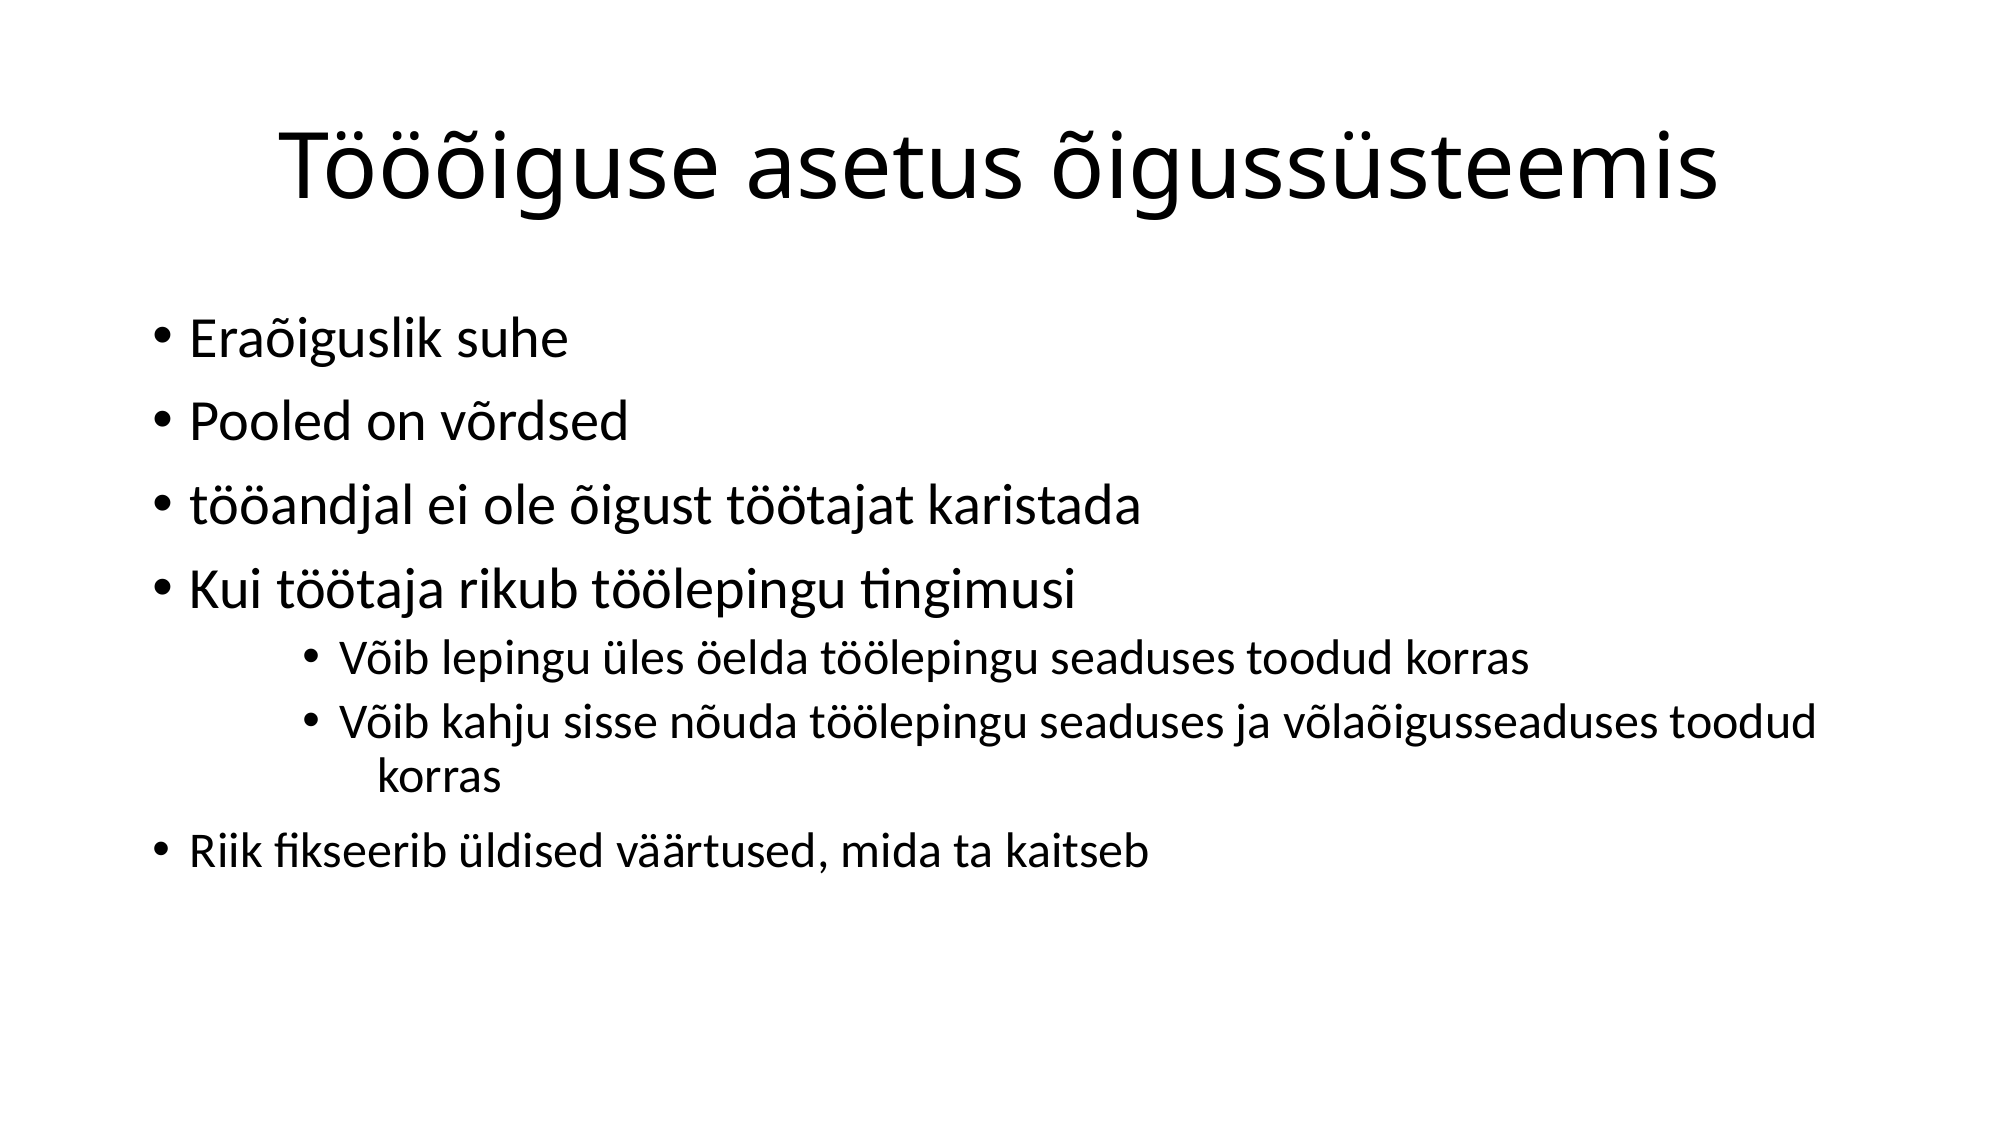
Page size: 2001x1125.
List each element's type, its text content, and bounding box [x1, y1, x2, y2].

title Tööõiguse asetus õigussüsteemis [137, 59, 1863, 278]
list Eraõiguslik suhe Pooled on võrdsed tööandjal ei ole õigust töötajat karistada Kui töötaja rikub töölepingu tingimusi Võib lepingu üles öelda töölepingu seaduses toodud korras Võib kahju sisse nõuda töölepingu seaduses ja võlaõigusseaduses toodud korras Riik fikseerib üldised väärtused, mida ta kaitseb [137, 299, 1863, 1014]
